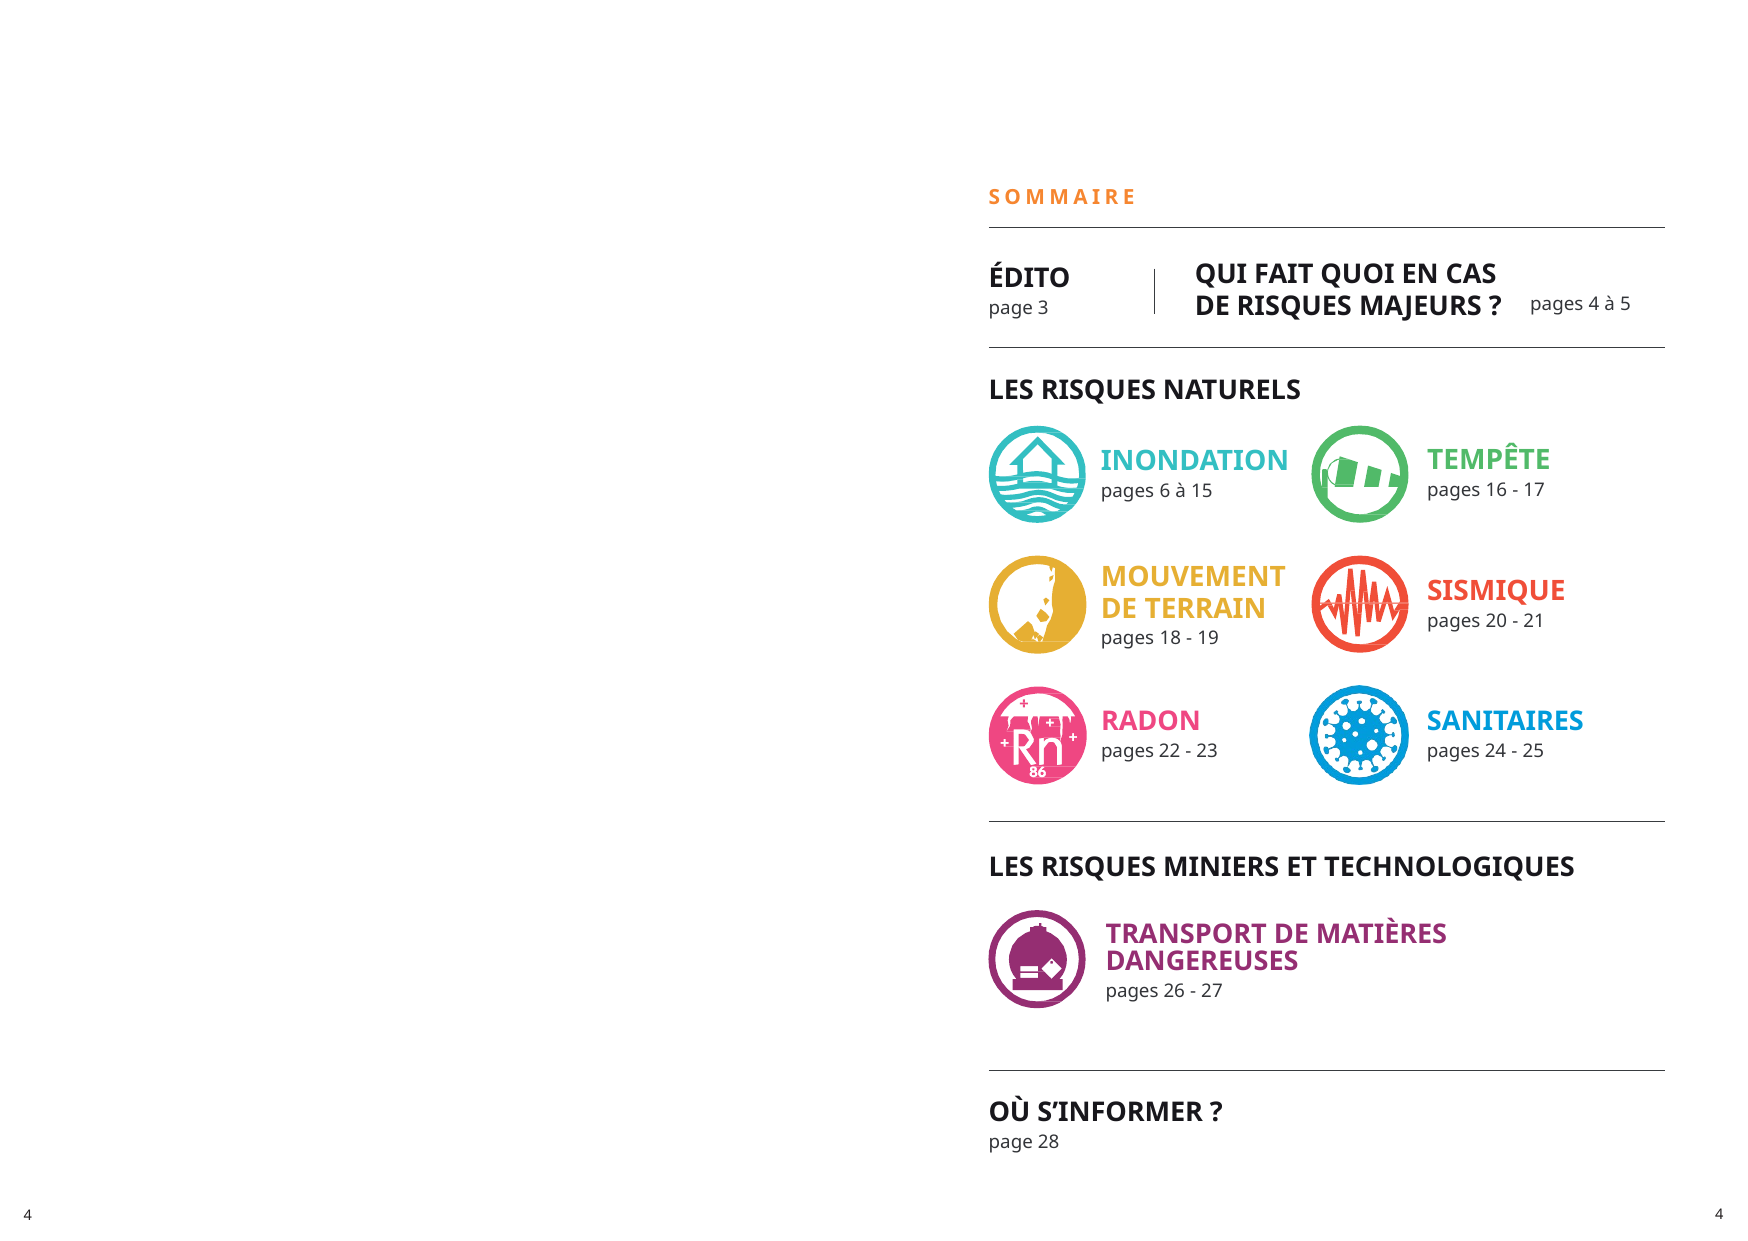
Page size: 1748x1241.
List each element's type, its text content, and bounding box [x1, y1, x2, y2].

picture [1309, 685, 1355, 730]
text_box RADON pages 22 - 23 [1098, 697, 1219, 762]
text_box TRANSPORT DE MATIÈRES DANGEREUSES pages 26 - 27 [991, 921, 1494, 1017]
text_box SISMIQUE pages 20 - 21 [1424, 567, 1587, 632]
text_box [1311, 425, 1409, 523]
text_box [1006, 910, 1068, 921]
text_box OÙ S’INFORMER ? page 28 [986, 1086, 1499, 1160]
text_box [1311, 555, 1409, 653]
text_box [988, 686, 1087, 785]
text_box SANITAIRES pages 24 - 25 [1424, 697, 1599, 762]
text_box <numéro> [1691, 1204, 1724, 1225]
text_box [988, 425, 1086, 523]
picture [1309, 740, 1348, 785]
text_box LES RISQUES MINIERS ET TECHNOLOGIQUES [986, 847, 1663, 882]
text_box pages 4 à 5 [1527, 289, 1632, 315]
text_box SOMMAIRE [986, 181, 1136, 234]
text_box QUI FAIT QUOI EN CAS DE RISQUES MAJEURS ? [1192, 253, 1528, 321]
picture [1318, 694, 1401, 777]
text_box INONDATION pages 6 à 15 [1098, 437, 1296, 502]
text_box <numéro> [17, 1205, 62, 1226]
text_box MOUVEMENT DE TERRAIN pages 18 - 19 [1098, 554, 1296, 648]
picture [1364, 685, 1409, 727]
text_box ÉDITO page 3 [986, 255, 1087, 318]
picture [1369, 745, 1409, 785]
text_box [988, 555, 1087, 654]
text_box LES RISQUES NATURELS [986, 369, 1687, 405]
text_box TEMPÊTE pages 16 - 17 [1424, 436, 1553, 500]
